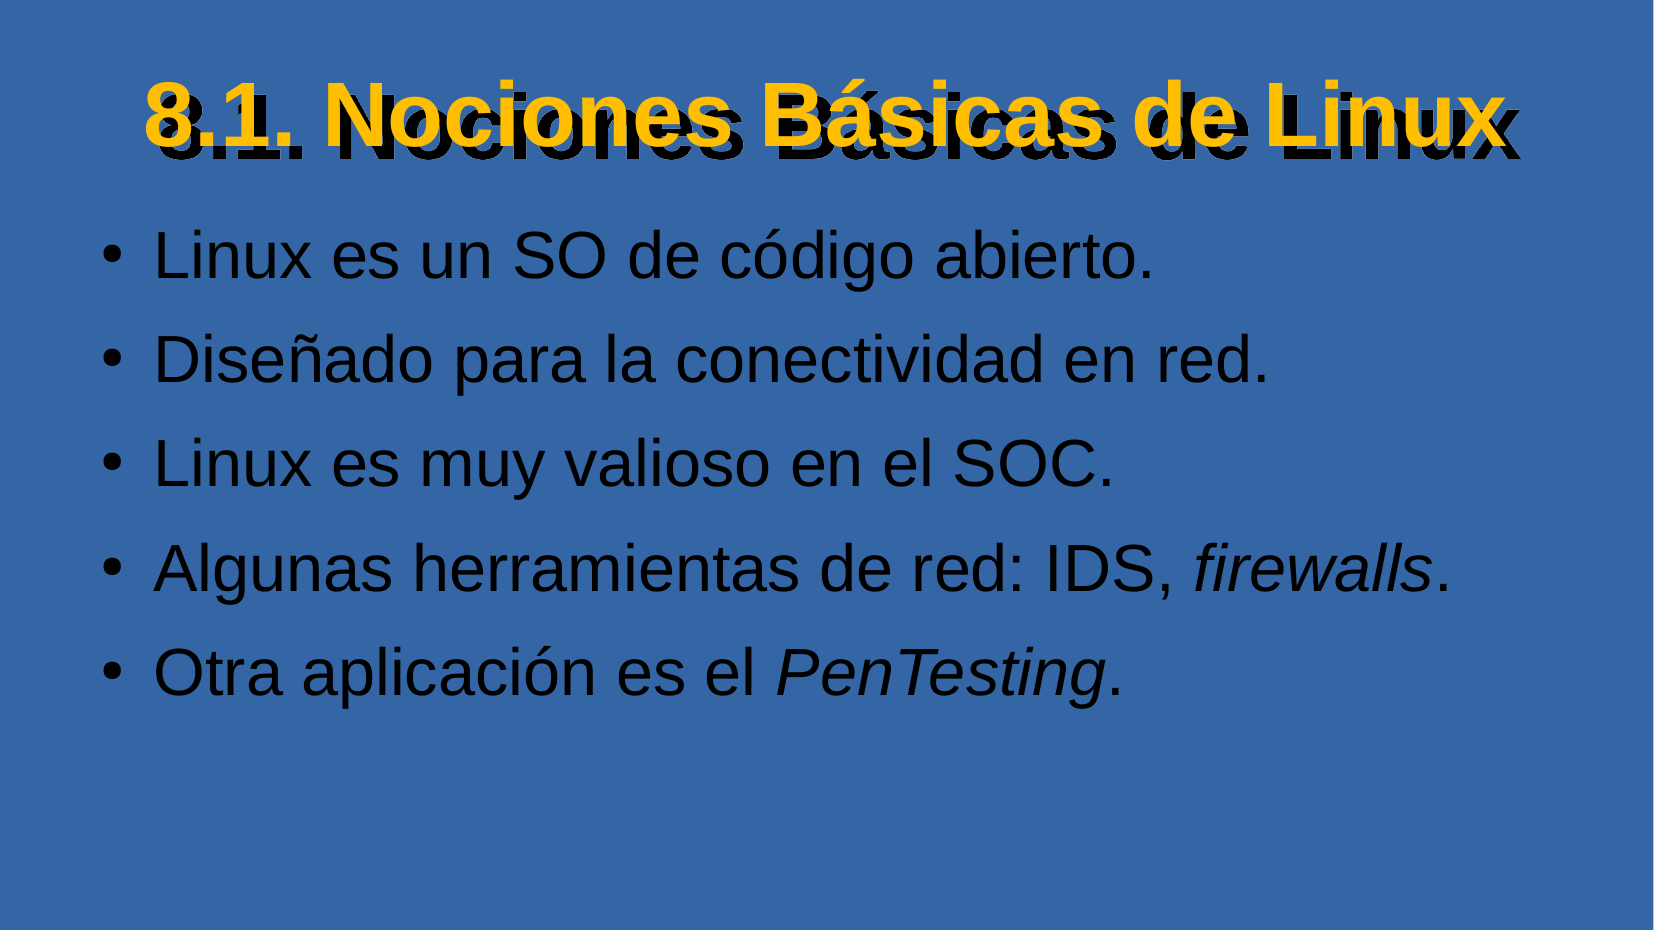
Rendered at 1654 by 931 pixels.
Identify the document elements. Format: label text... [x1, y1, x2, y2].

title 8.1. Nociones Básicas de Linux [82, 37, 1571, 193]
list Linux es un SO de código abierto. Diseñado para la conectividad en red. Linux es muy valioso en el SOC. Algunas herramientas de red: IDS, firewalls. Otra aplicación es el PenTesting. [82, 217, 1571, 758]
